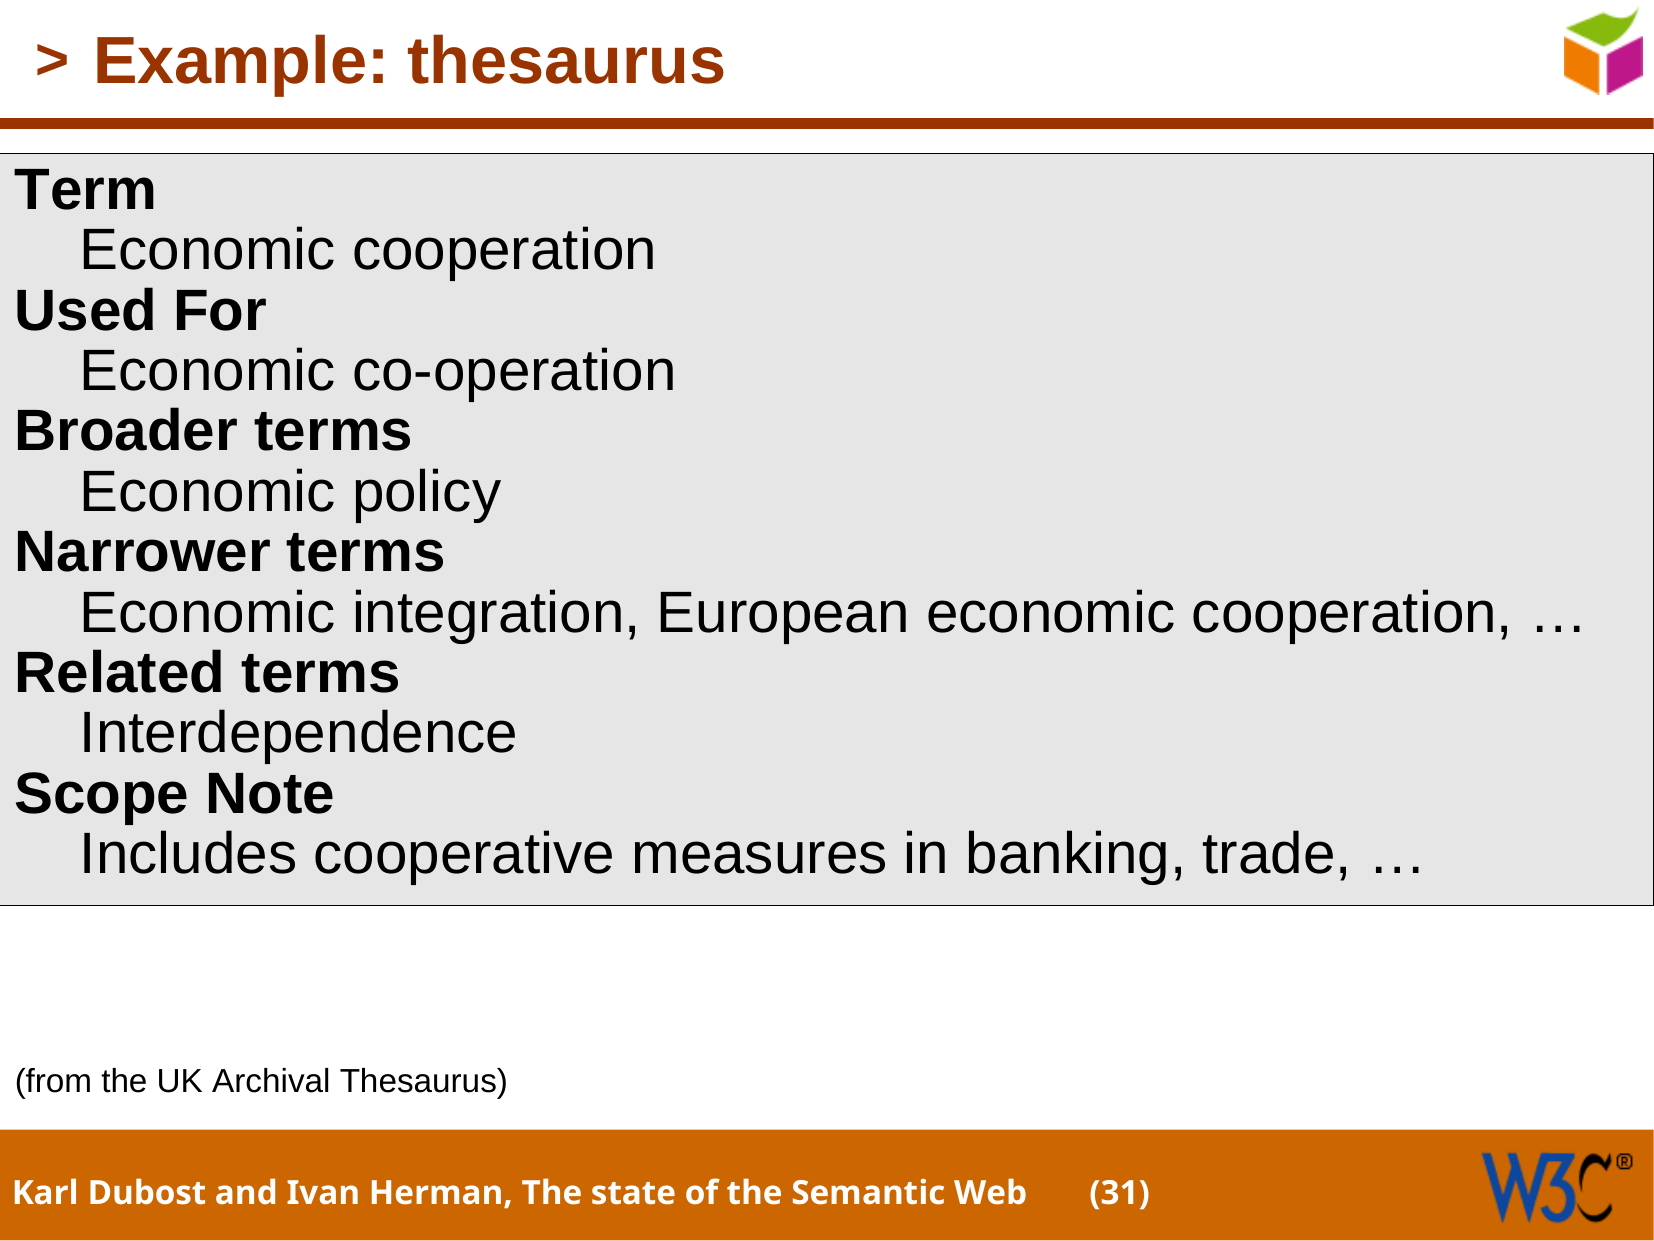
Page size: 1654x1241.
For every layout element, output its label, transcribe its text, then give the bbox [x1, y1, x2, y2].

title Example: thesaurus [93, 7, 1493, 111]
text_box (from the UK Archival Thesaurus) [0, 1057, 524, 1110]
picture [1477, 1149, 1639, 1228]
text_box Term Economic cooperation Used For Economic co-operation Broader terms Economic policy Narrower terms Economic integration, European economic cooperation, … Related terms Interdependence Scope Note Includes cooperative measures in banking, trade, … [0, 153, 1654, 906]
picture [1564, 5, 1643, 95]
